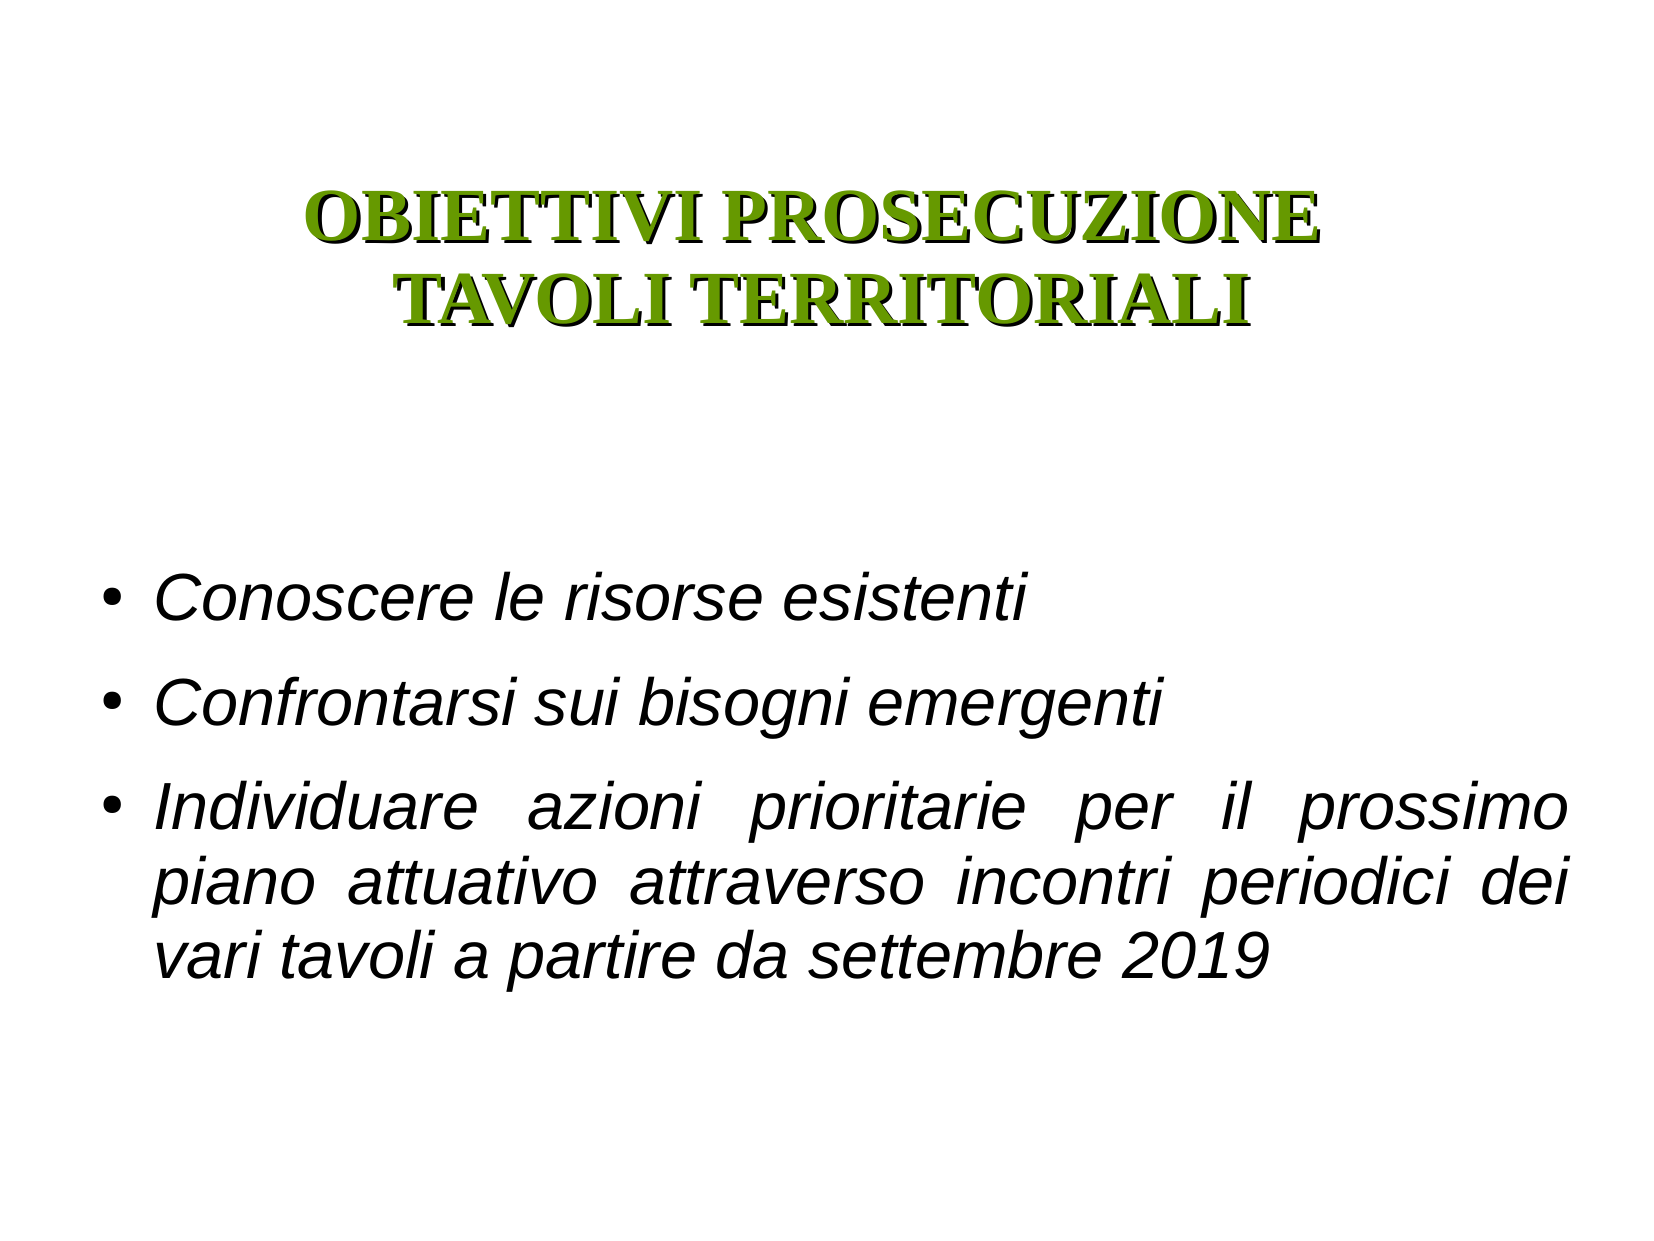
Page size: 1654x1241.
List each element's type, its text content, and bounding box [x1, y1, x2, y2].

list Conoscere le risorse esistenti Confrontarsi sui bisogni emergenti Individuare azioni prioritarie per il prossimo piano attuativo attraverso incontri periodici dei vari tavoli a partire da settembre 2019 [82, 290, 1571, 1010]
title [94, 26, 1583, 438]
text_box OBIETTIVI PROSECUZIONE TAVOLI TERRITORIALI [141, 173, 1484, 378]
